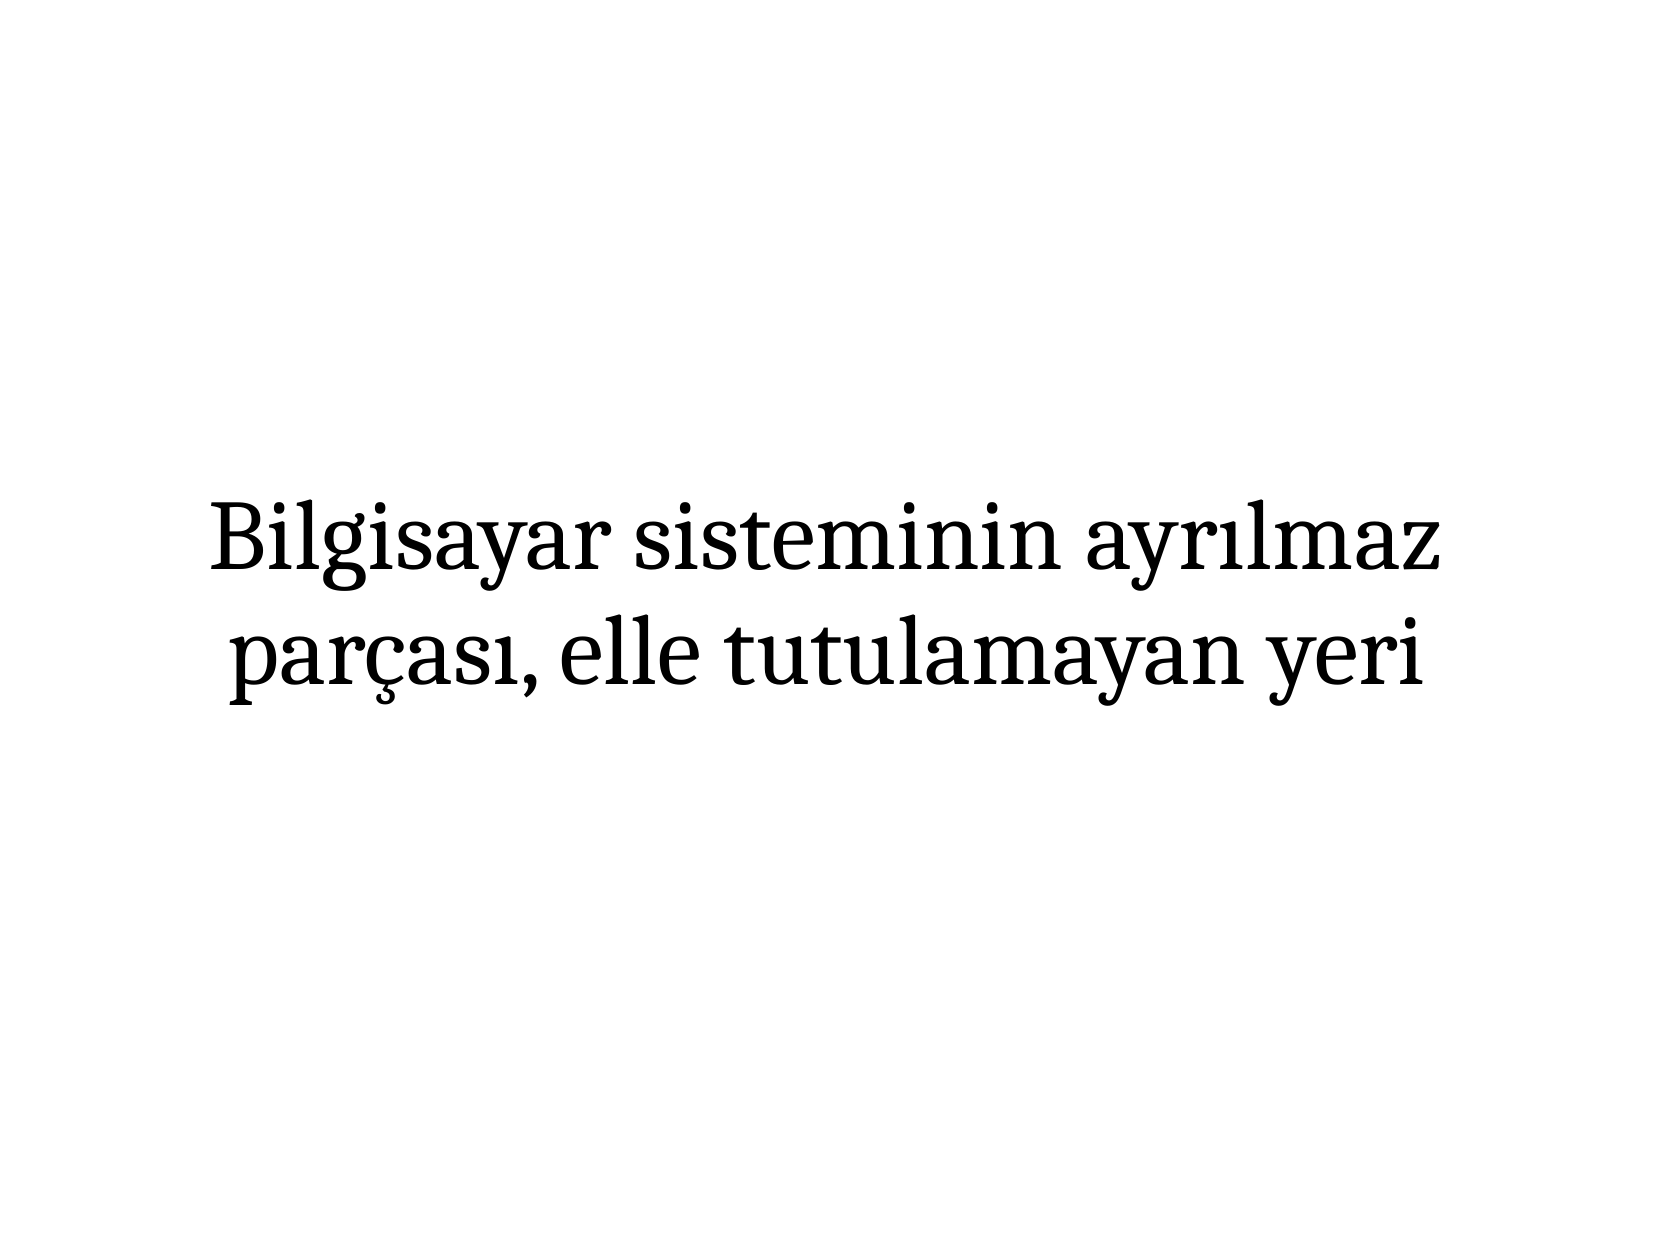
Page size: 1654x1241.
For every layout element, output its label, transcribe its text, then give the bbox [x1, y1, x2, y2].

title Bilgisayar sisteminin ayrılmaz parçası, elle tutulamayan yeri [82, 281, 1571, 908]
